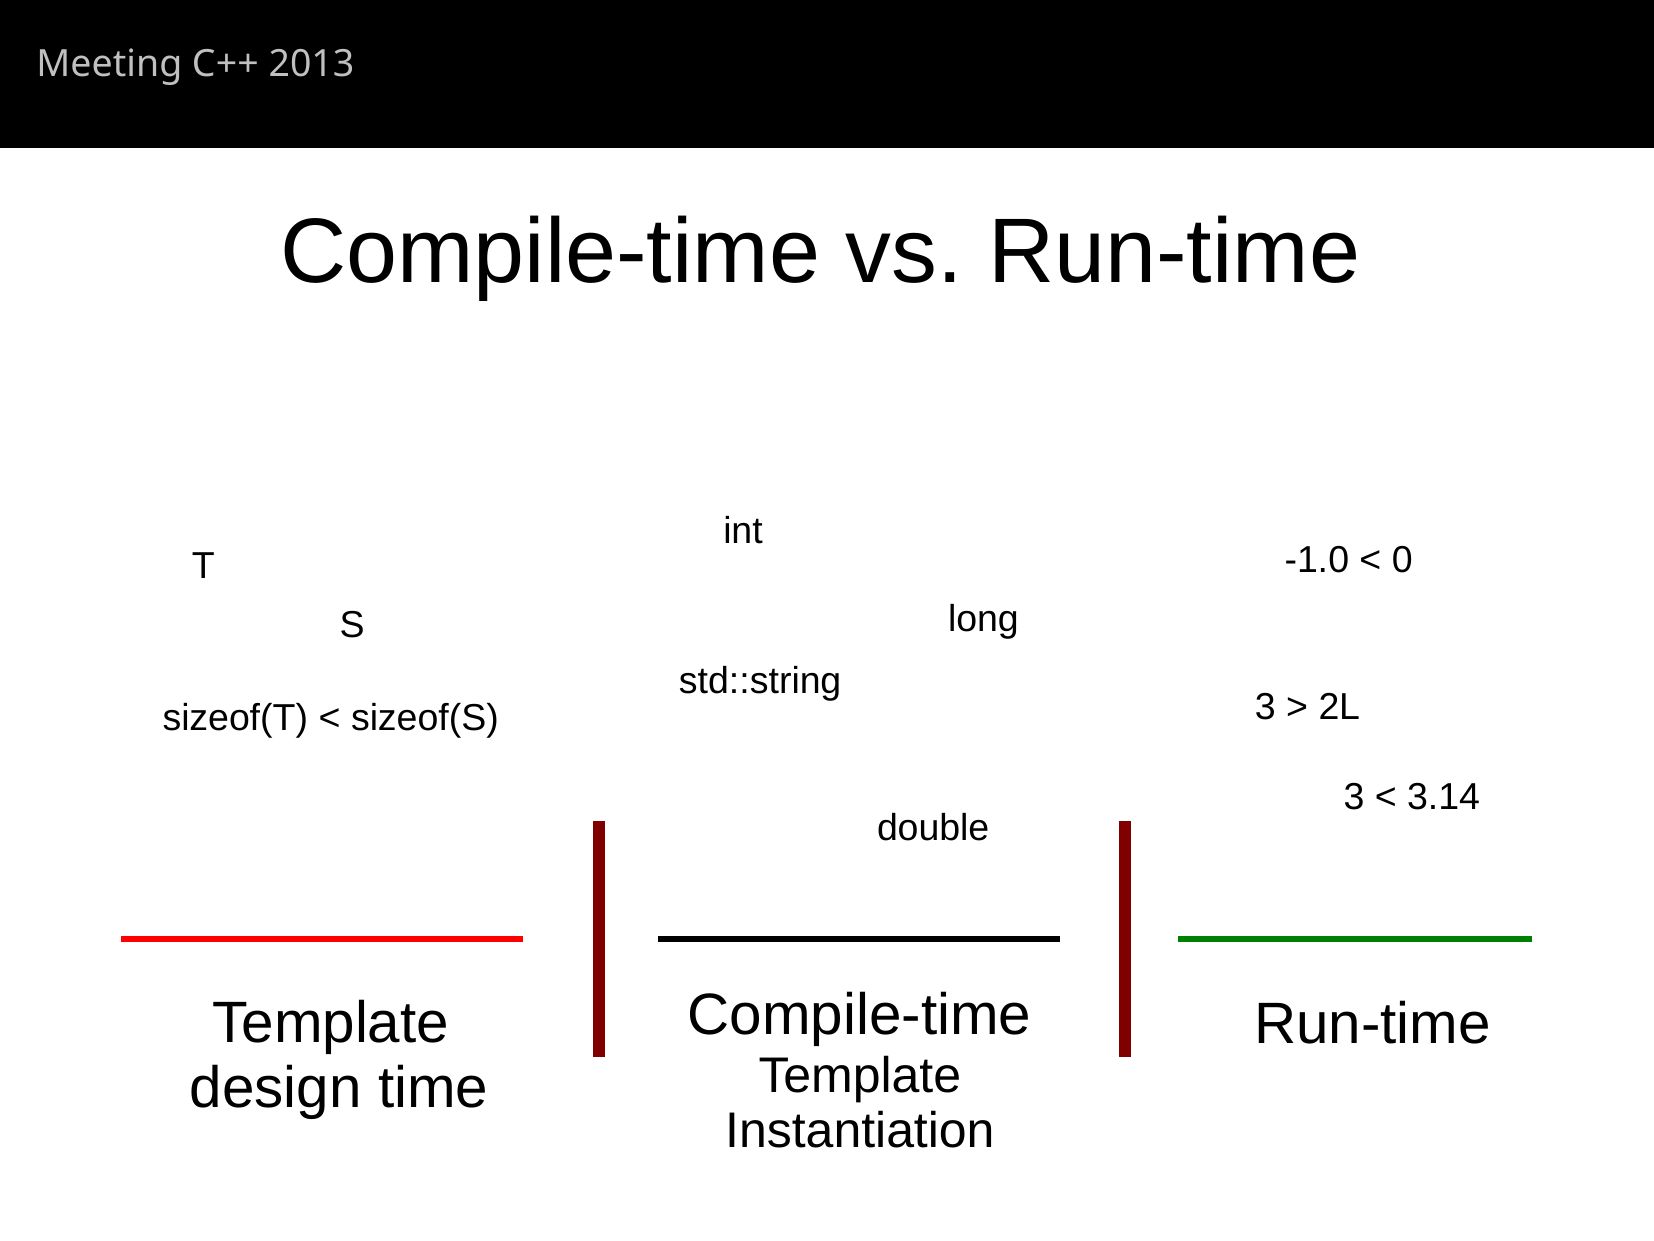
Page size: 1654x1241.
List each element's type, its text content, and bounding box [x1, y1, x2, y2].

text_box int [708, 501, 778, 559]
text_box 3 < 3.14 [1328, 767, 1495, 825]
text_box 3 > 2L [1240, 678, 1376, 735]
text_box T [177, 537, 230, 595]
text_box S [324, 596, 380, 656]
text_box double [862, 799, 1004, 857]
text_box Run-time [1239, 983, 1506, 1063]
text_box std::string [664, 651, 857, 709]
title Compile-time vs. Run-time [76, 147, 1565, 355]
text_box -1.0 < 0 [1269, 531, 1428, 589]
text_box long [933, 590, 1034, 648]
text_box sizeof(T) < sizeof(S) [147, 689, 514, 747]
text_box Template design time [175, 982, 504, 1131]
text_box Compile-time Template Instantiation [673, 974, 1047, 1166]
